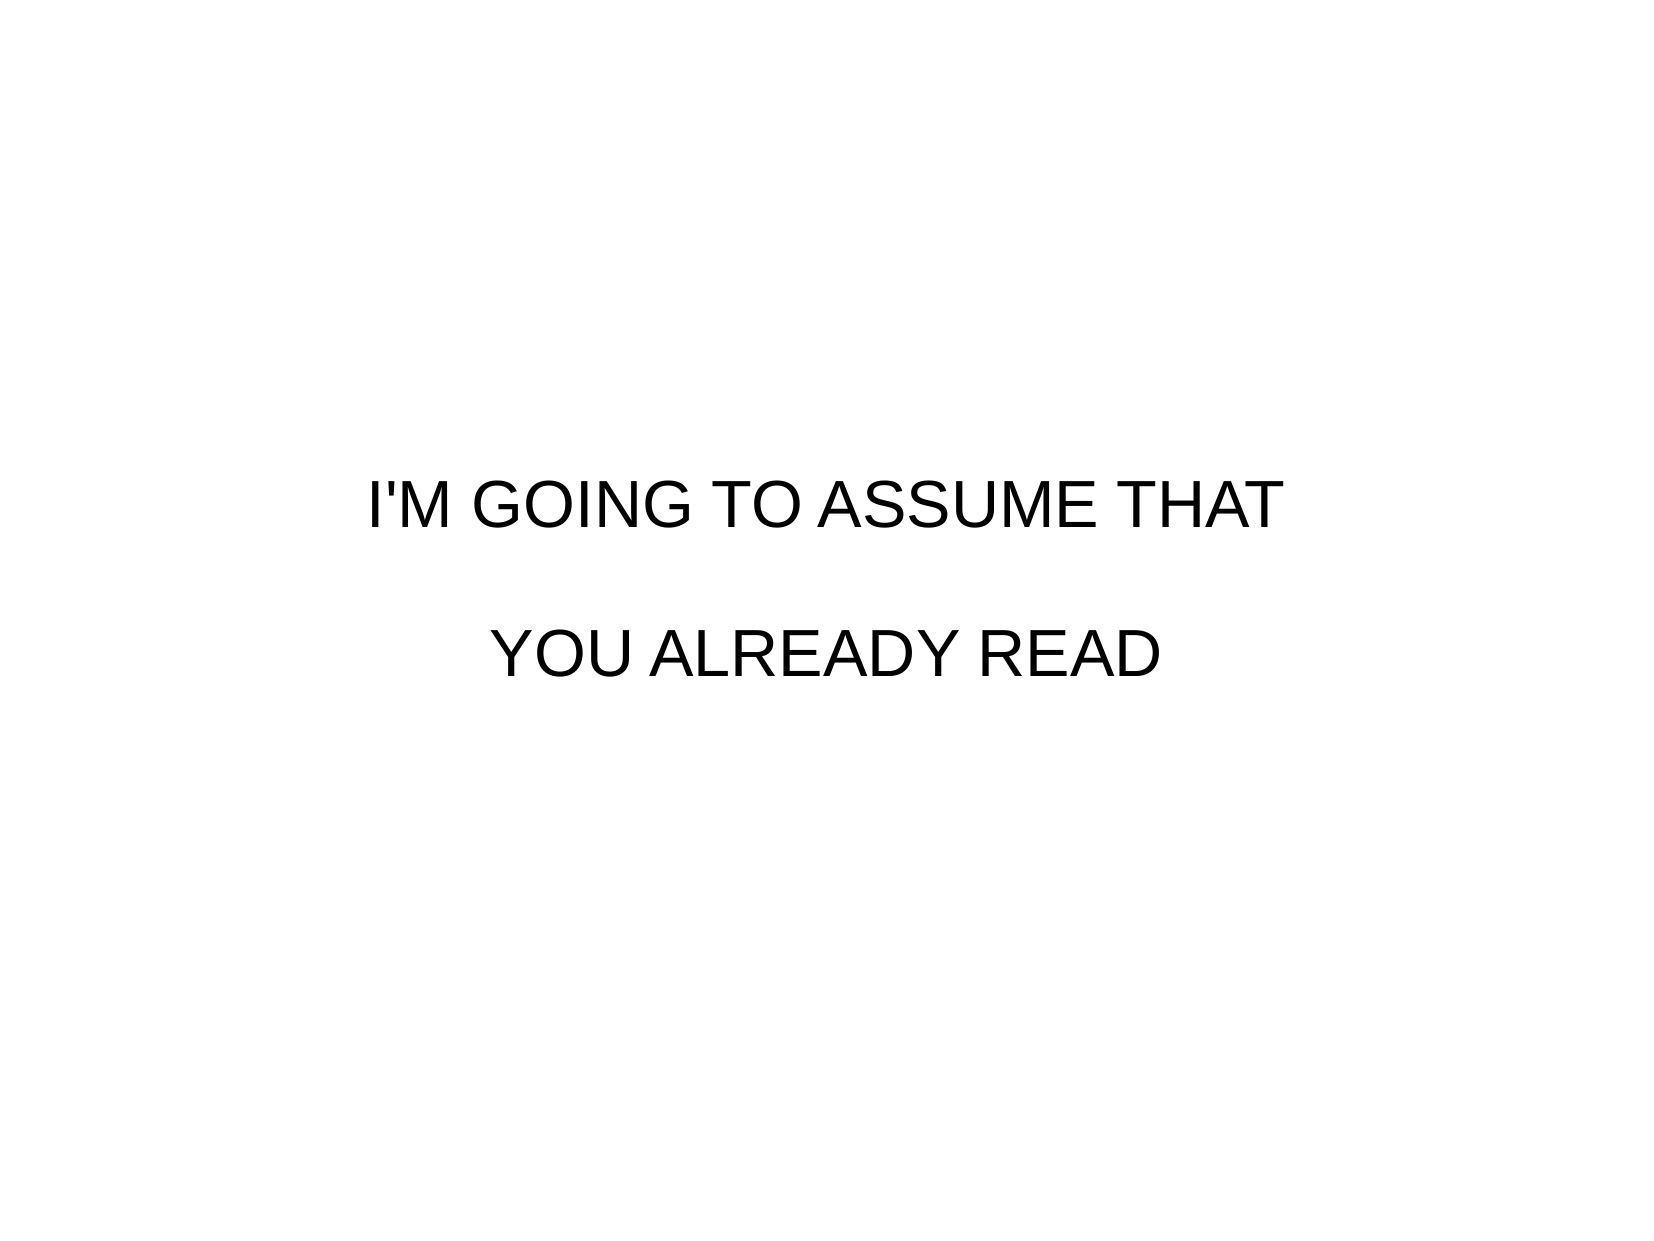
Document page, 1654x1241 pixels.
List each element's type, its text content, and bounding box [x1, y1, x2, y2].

subtitle I'M GOING TO ASSUME THAT YOU ALREADY READ [82, 49, 1571, 1109]
